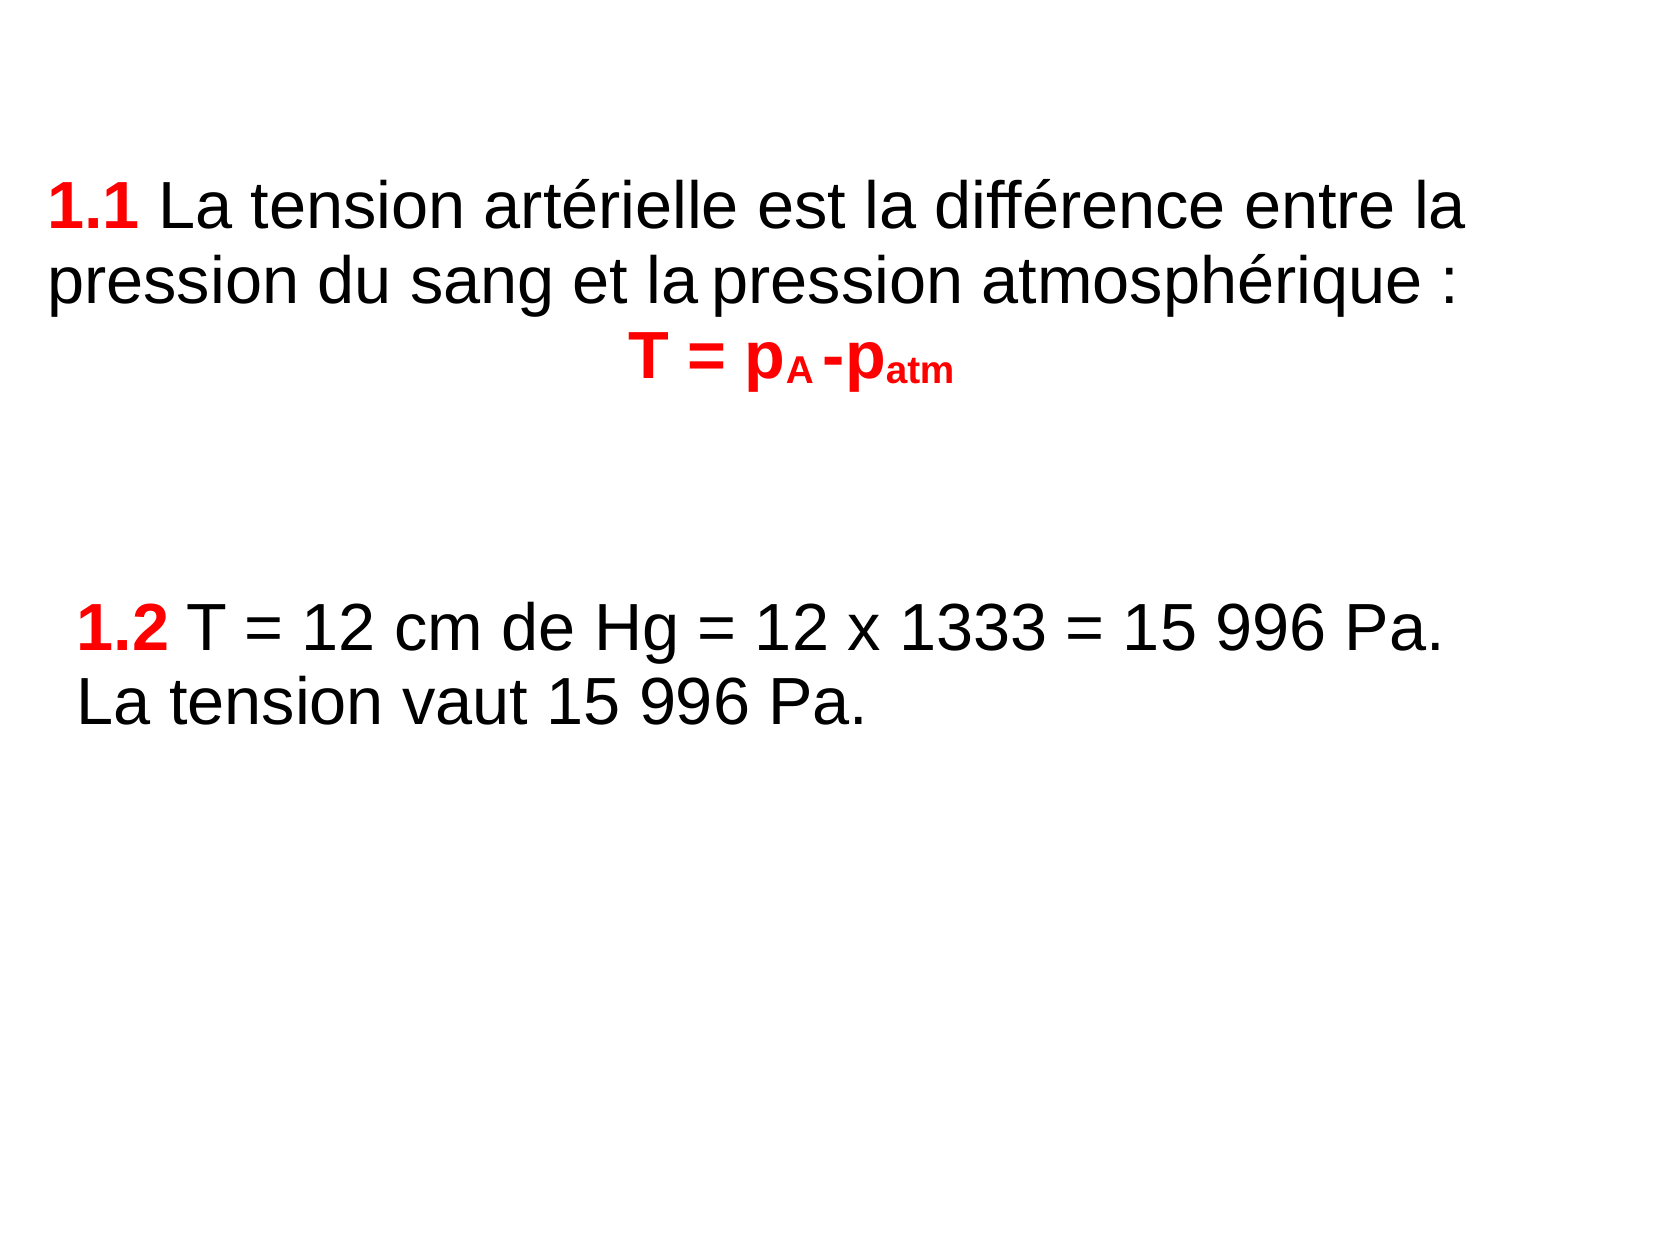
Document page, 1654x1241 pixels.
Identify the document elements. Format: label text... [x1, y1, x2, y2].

text_box 1.2 T = 12 cm de Hg = 12 x 1333 = 15 996 Pa. La tension vaut 15 996 Pa. [76, 472, 1565, 857]
subtitle 1.1 La tension artérielle est la différence entre la pression du sang et la pression atmosphérique : T = pA -patm [47, 88, 1536, 473]
